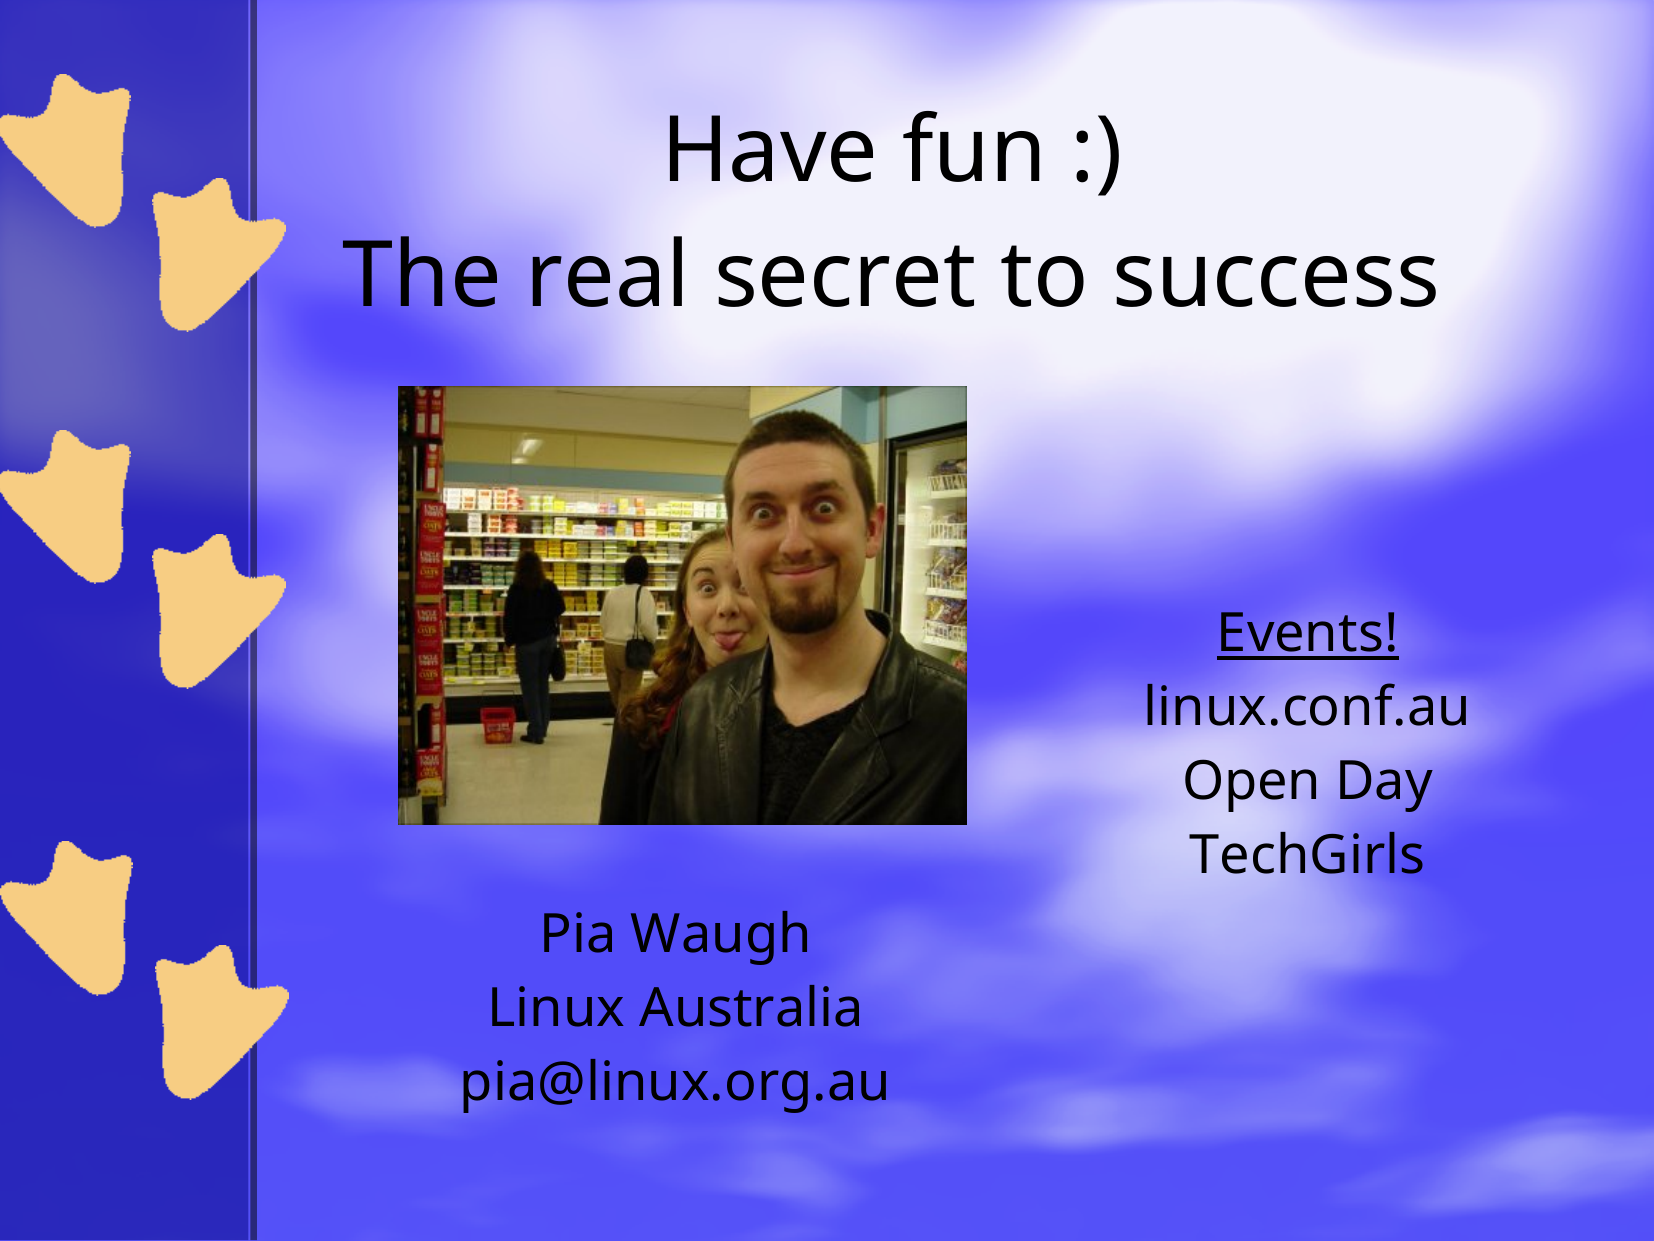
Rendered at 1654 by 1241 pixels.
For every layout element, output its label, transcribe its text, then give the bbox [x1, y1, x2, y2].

text_box Pia Waugh Linux Australia pia@linux.org.au [375, 838, 942, 1173]
picture [398, 386, 967, 825]
picture [0, 74, 131, 228]
title Have fun :) The real secret to success [252, 53, 1533, 364]
picture [155, 945, 289, 1100]
picture [152, 534, 286, 689]
title Drawn to the penguin: Socially responsible software [257, 0, 1653, 1104]
text_box Events! linux.conf.au Open Day TechGirls [987, 412, 1594, 1071]
picture [0, 841, 133, 996]
picture [152, 178, 286, 332]
picture [0, 430, 131, 585]
